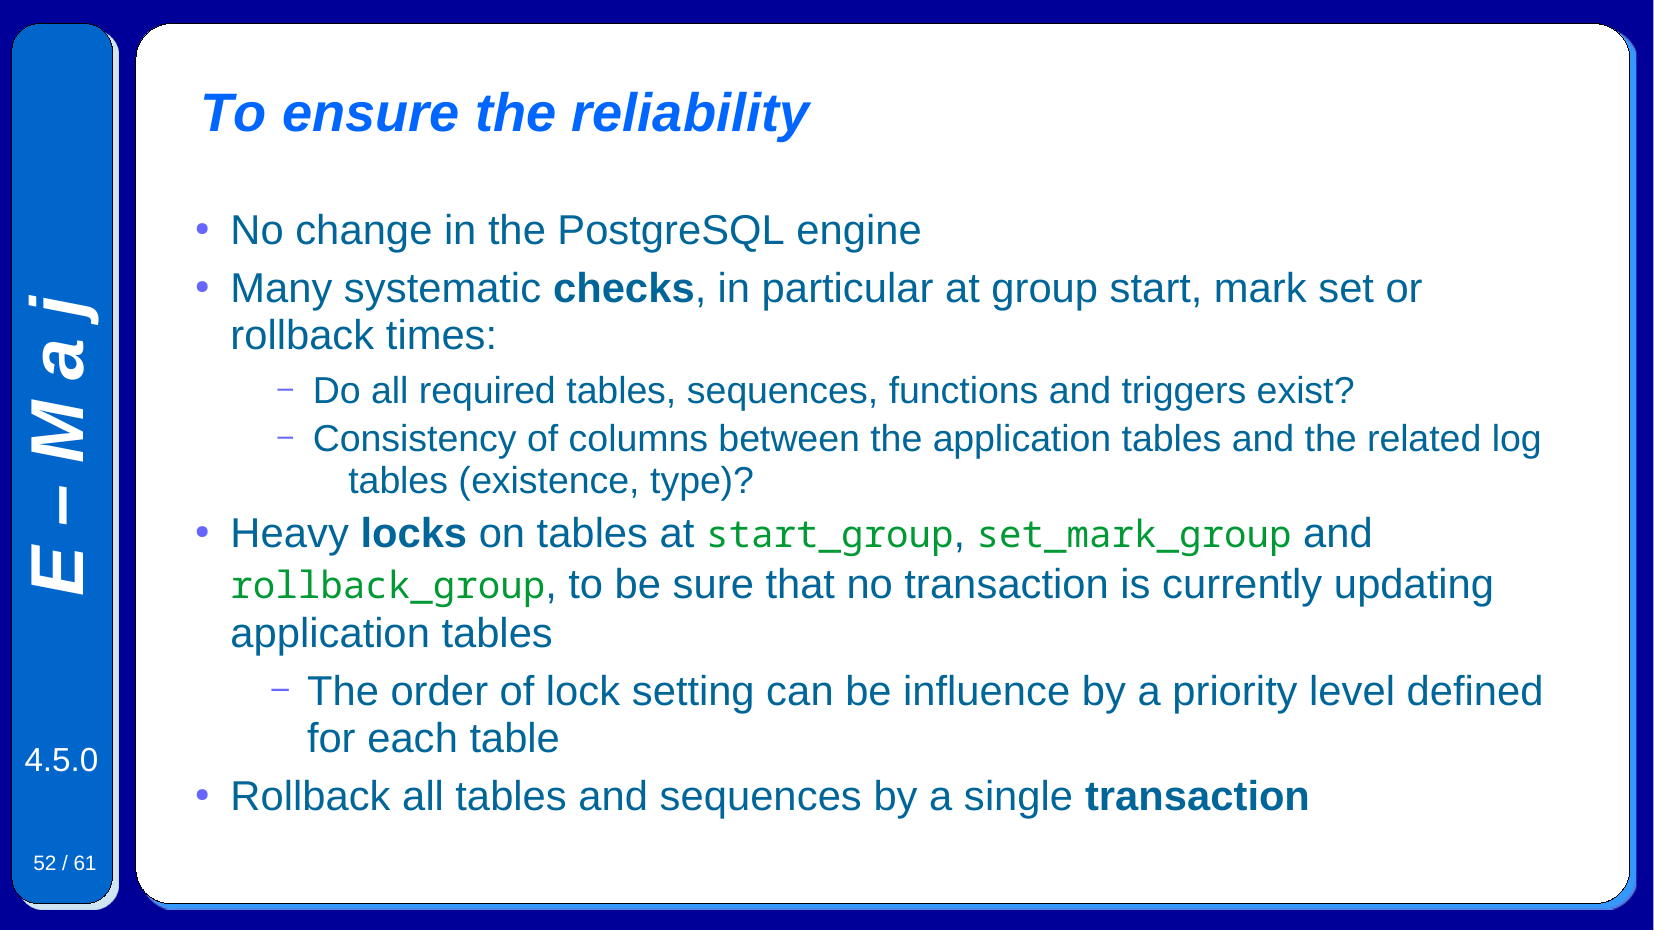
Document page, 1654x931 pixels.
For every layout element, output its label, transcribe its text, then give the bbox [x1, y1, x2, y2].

list No change in the PostgreSQL engine Many systematic checks, in particular at group start, mark set or rollback times: Do all required tables, sequences, functions and triggers exist? Consistency of columns between the application tables and the related log tables (existence, type)? Heavy locks on tables at start_group, set_mark_group and rollback_group, to be sure that no transaction is currently updating application tables The order of lock setting can be influence by a priority level defined for each table Rollback all tables and sequences by a single transaction [177, 206, 1587, 827]
title To ensure the reliability [200, 34, 1575, 191]
